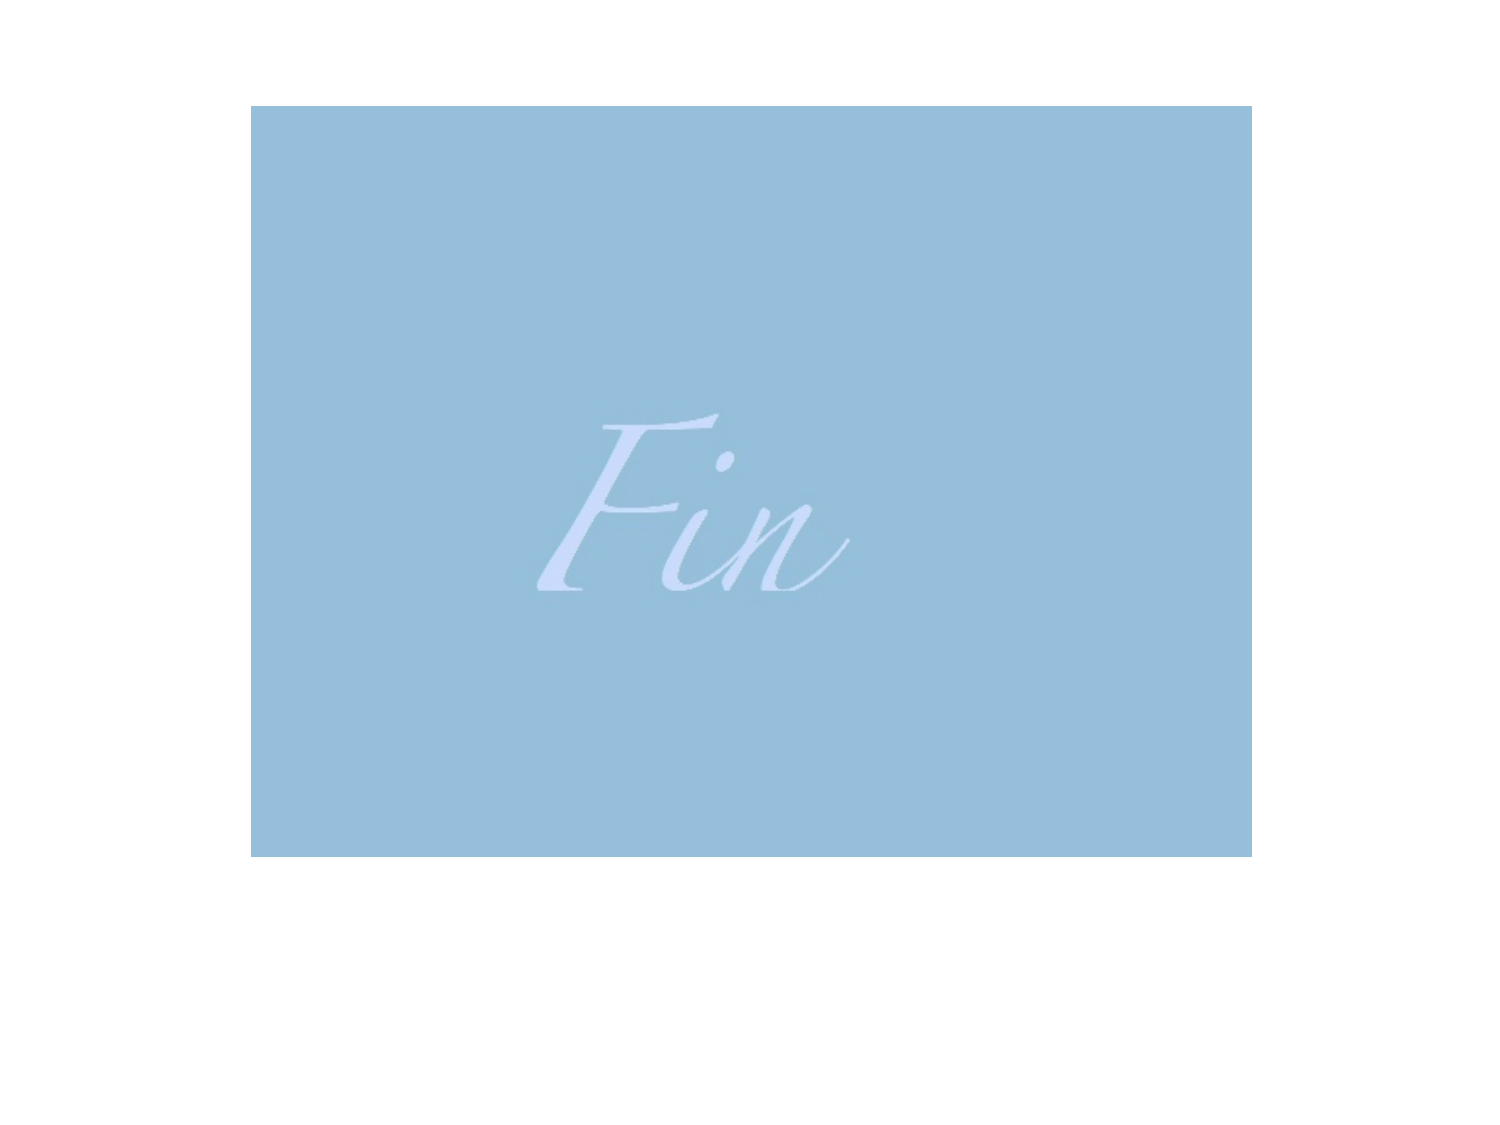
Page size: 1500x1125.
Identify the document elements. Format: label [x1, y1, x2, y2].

picture [251, 106, 1252, 857]
